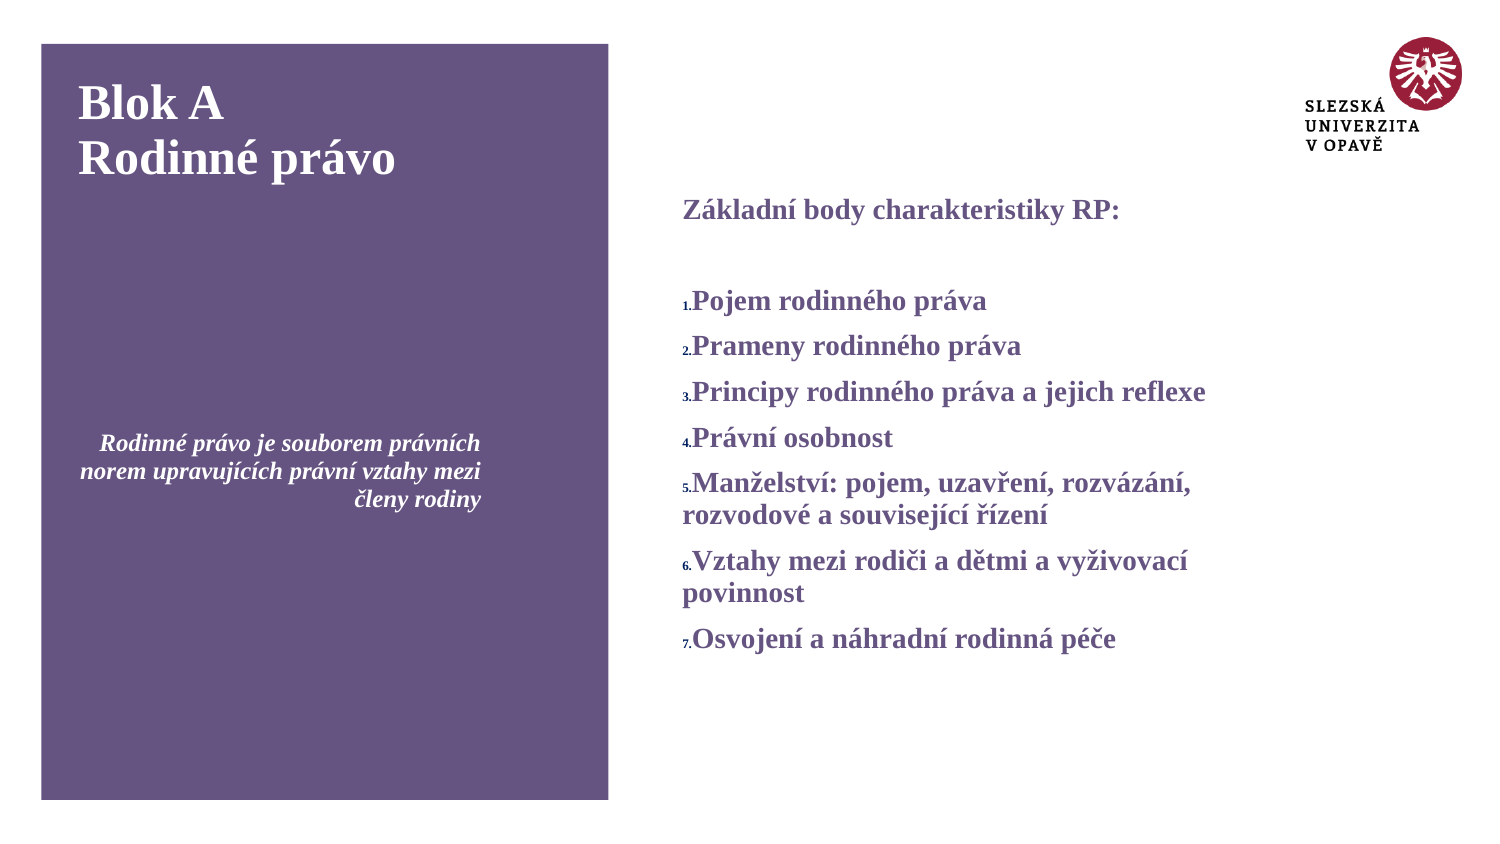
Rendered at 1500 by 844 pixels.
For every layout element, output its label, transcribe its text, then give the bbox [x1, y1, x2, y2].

text_box Blok A Rodinné právo [63, 67, 586, 340]
text_box Rodinné právo je souborem právních norem upravujících právní vztahy mezi členy rodiny [64, 421, 550, 753]
text_box [41, 43, 609, 800]
picture [1305, 37, 1462, 151]
text_box Základní body charakteristiky RP: Pojem rodinného práva Prameny rodinného práva Principy rodinného práva a jejich reflexe Právní osobnost Manželství: pojem, uzavření, rozvázání, rozvodové a související řízení Vztahy mezi rodiči a dětmi a vyživovací povinnost Osvojení a náhradní rodinná péče [667, 185, 1306, 777]
